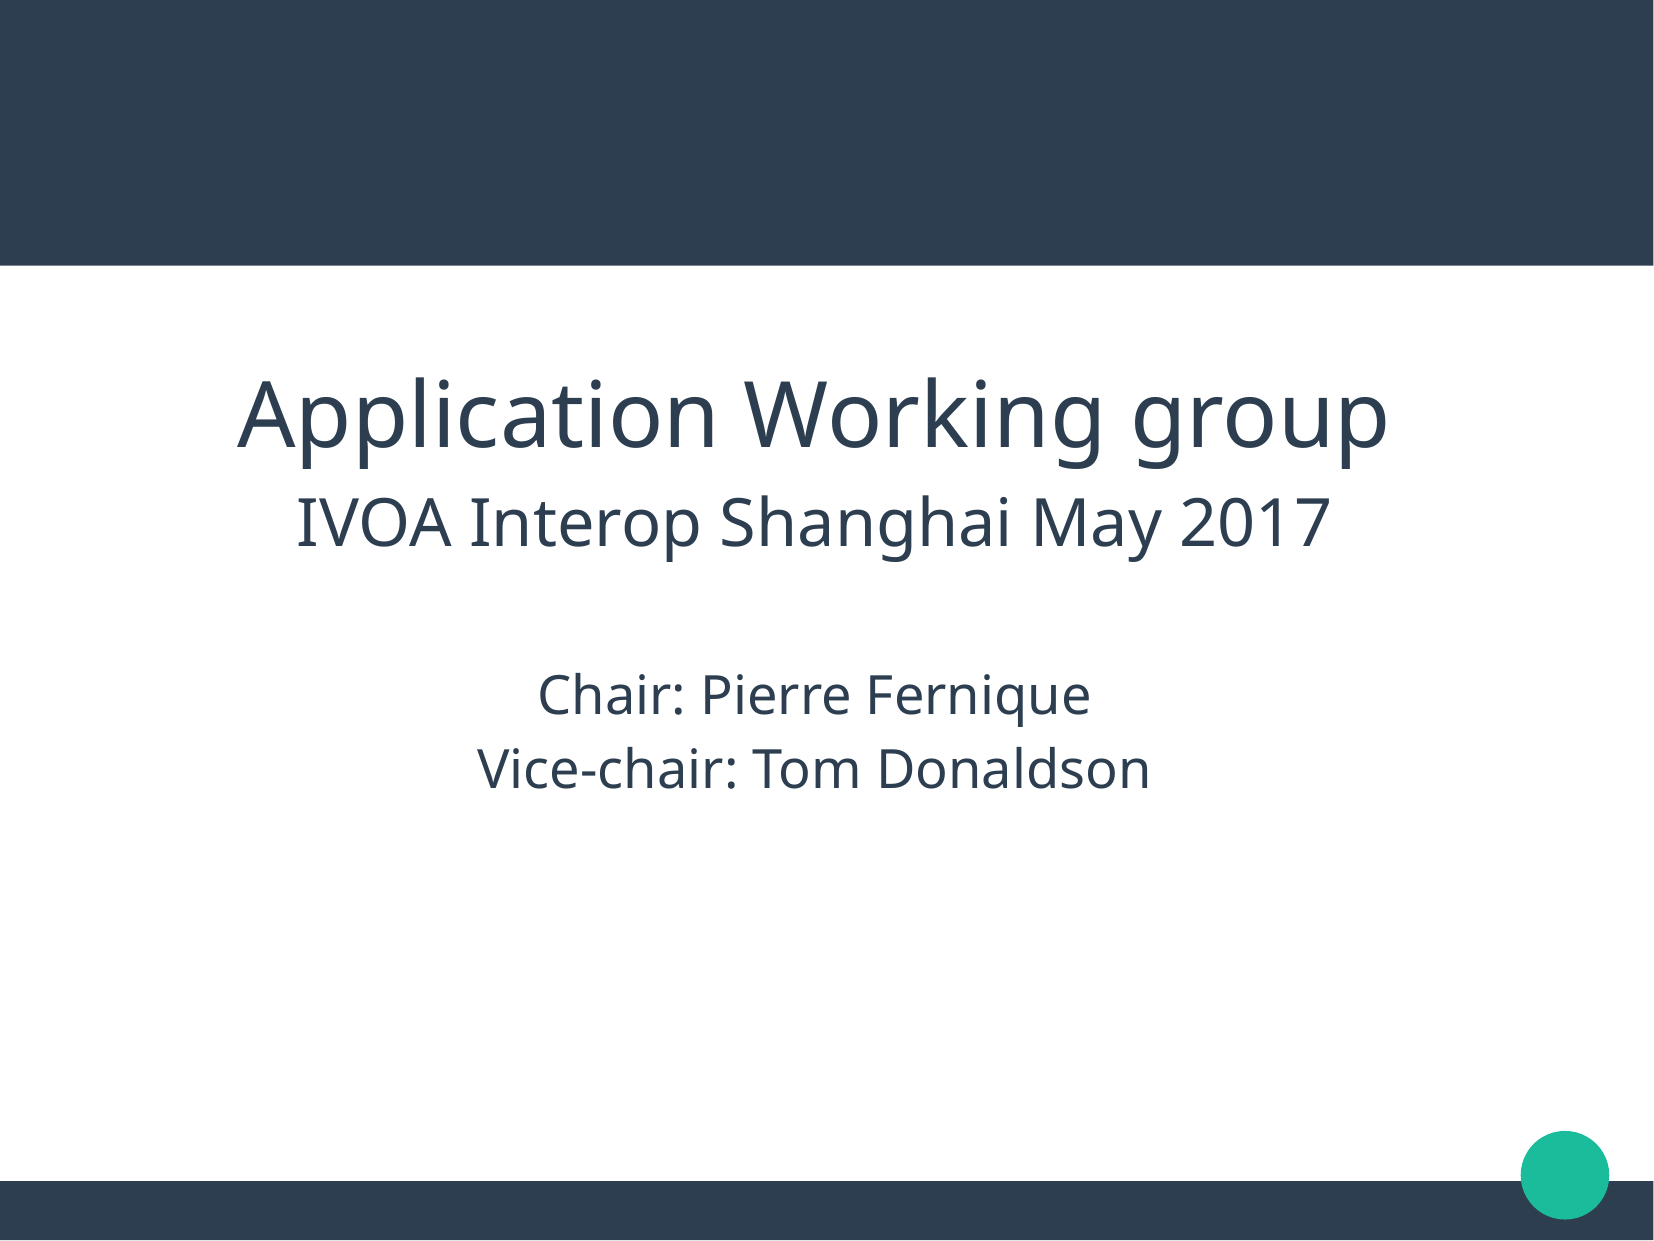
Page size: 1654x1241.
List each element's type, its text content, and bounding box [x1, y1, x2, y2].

subtitle Application Working group IVOA Interop Shanghai May 2017 Chair: Pierre Fernique Vice-chair: Tom Donaldson [47, 212, 1583, 942]
